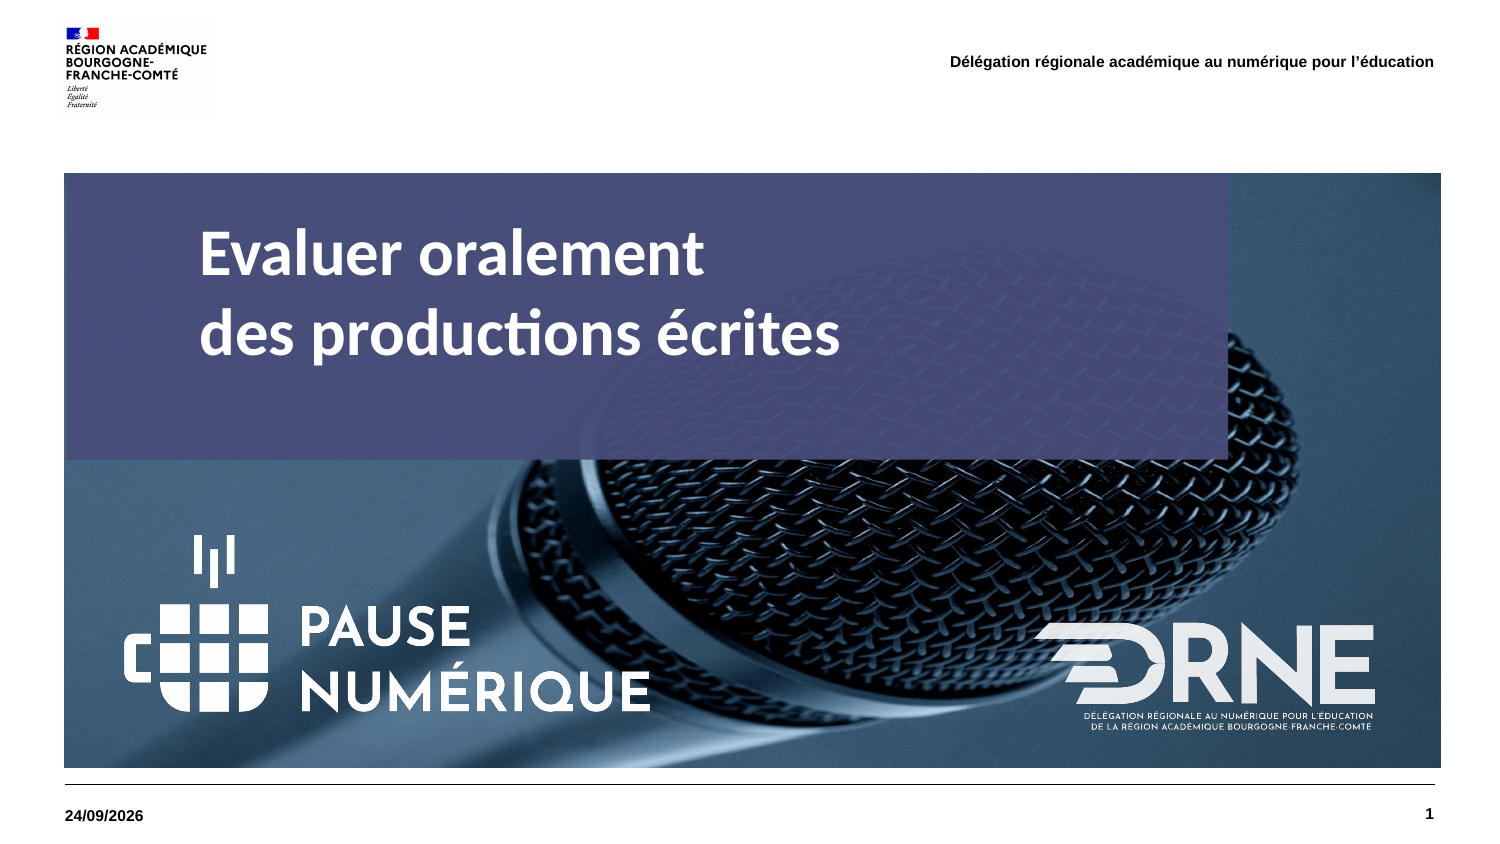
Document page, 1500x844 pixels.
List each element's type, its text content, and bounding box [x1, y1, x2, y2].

text_box Evaluer oralement des productions écrites [66, 173, 1229, 460]
text_box 18/02/2022 [64, 787, 251, 843]
text_box Délégation régionale académique au numérique pour l’éducation [470, 32, 1435, 90]
picture [64, 173, 1441, 768]
picture [55, 16, 218, 119]
text_box <numéro> [1213, 784, 1434, 843]
